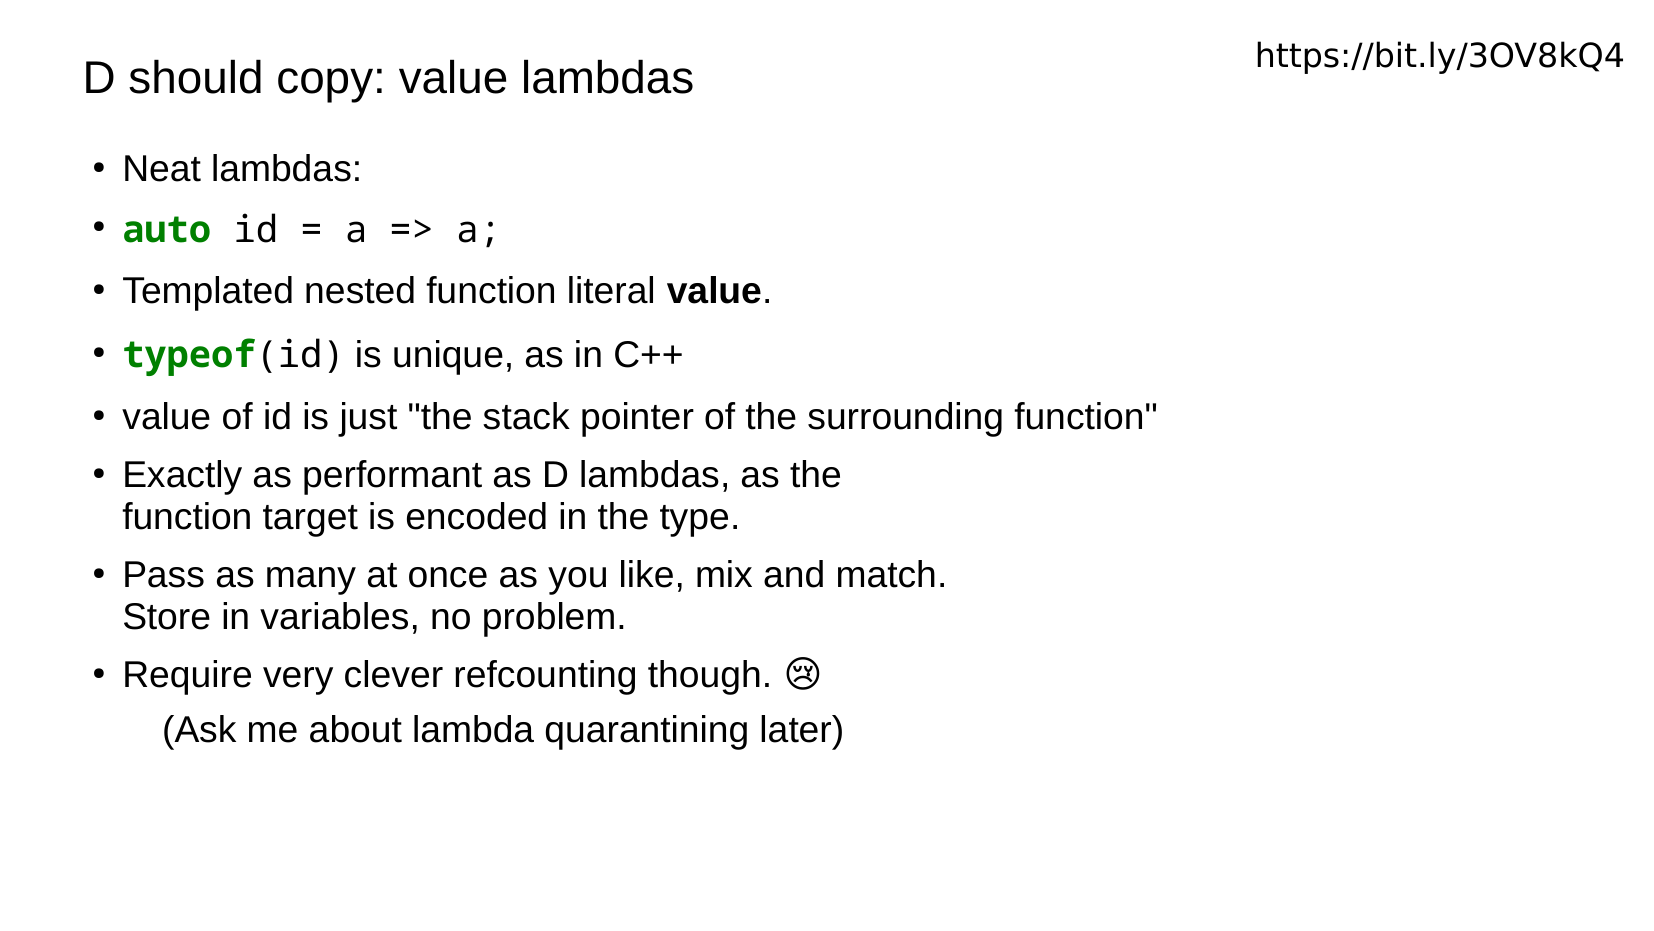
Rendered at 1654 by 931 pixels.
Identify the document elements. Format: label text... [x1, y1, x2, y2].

title D should copy: value lambdas [82, 37, 1270, 119]
list Neat lambdas: auto id = a => a; Templated nested function literal value. typeof(id) is unique, as in C++ value of id is just "the stack pointer of the surrounding function" Exactly as performant as D lambdas, as the function target is encoded in the type. Pass as many at once as you like, mix and match. Store in variables, no problem. Require very clever refcounting though. 😢 (Ask me about lambda quarantining later) [82, 147, 1571, 758]
